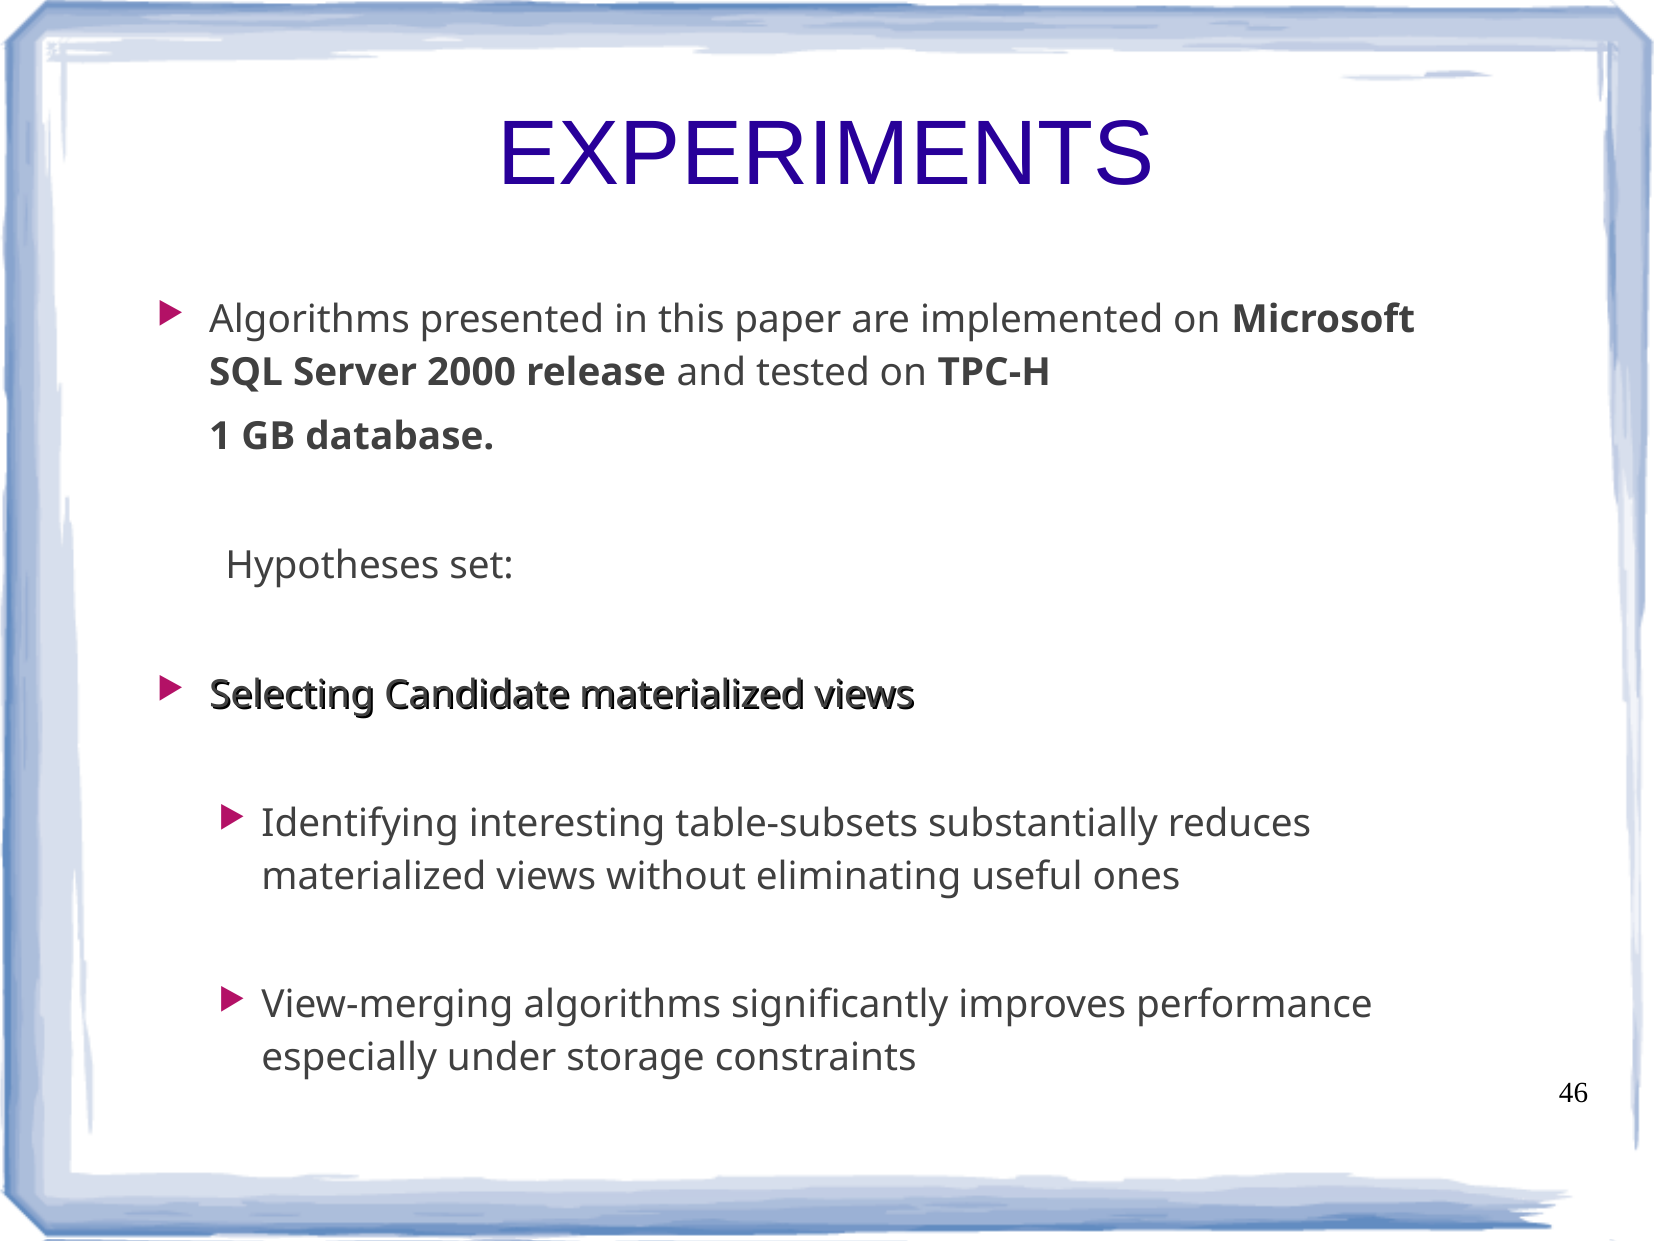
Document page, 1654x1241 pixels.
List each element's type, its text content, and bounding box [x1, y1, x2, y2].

picture [0, 0, 1654, 1241]
title EXPERIMENTS [82, 49, 1571, 257]
text_box Algorithms presented in this paper are implemented on Microsoft SQL Server 2000 release and tested on TPC-H 1 GB database. Hypotheses set: Selecting Candidate materialized views Identifying interesting table-subsets substantially reduces materialized views without eliminating useful ones View-merging algorithms significantly improves performance especially under storage constraints [141, 283, 1465, 1099]
